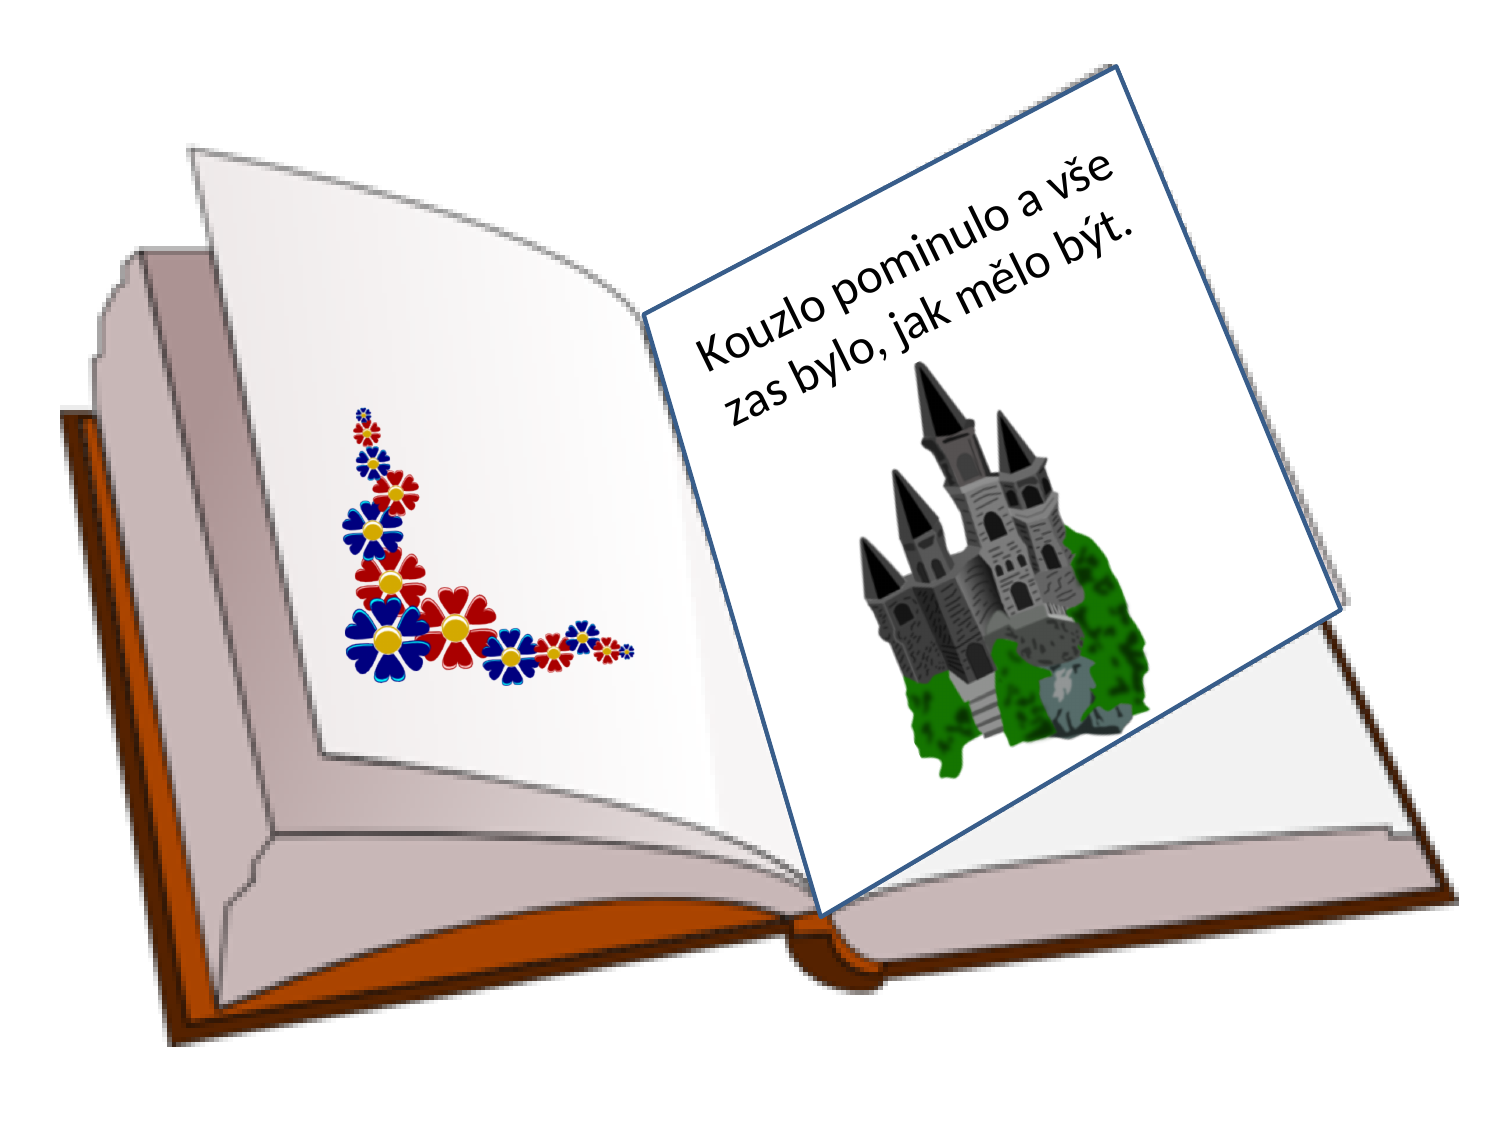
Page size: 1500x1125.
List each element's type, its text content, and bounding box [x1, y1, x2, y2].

text_box [643, 66, 1341, 917]
text_box Kouzlo pominulo a vše zas bylo, jak mělo být. [669, 115, 1165, 451]
picture [60, 64, 1459, 1047]
